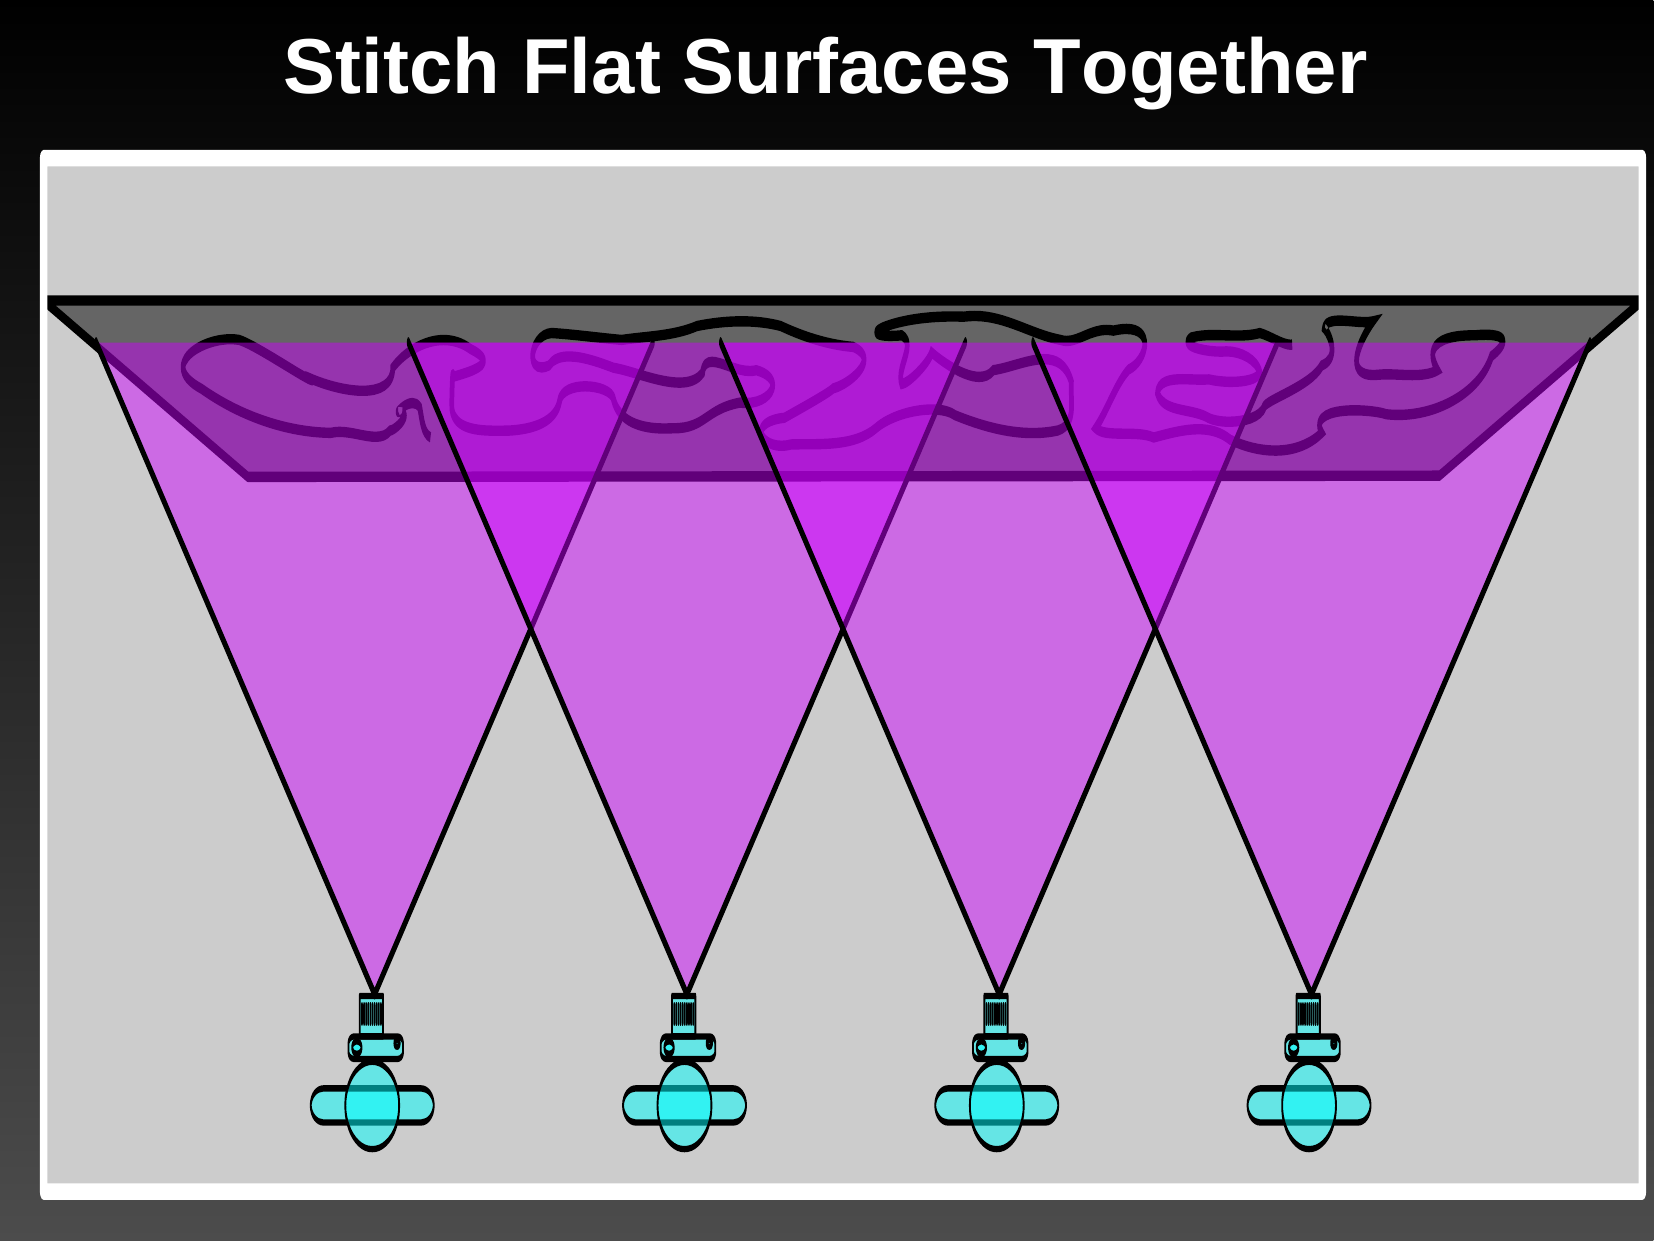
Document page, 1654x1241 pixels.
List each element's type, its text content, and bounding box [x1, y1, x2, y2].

text_box [39, 149, 1647, 1200]
title Stitch Flat Surfaces Together [120, 8, 1533, 125]
